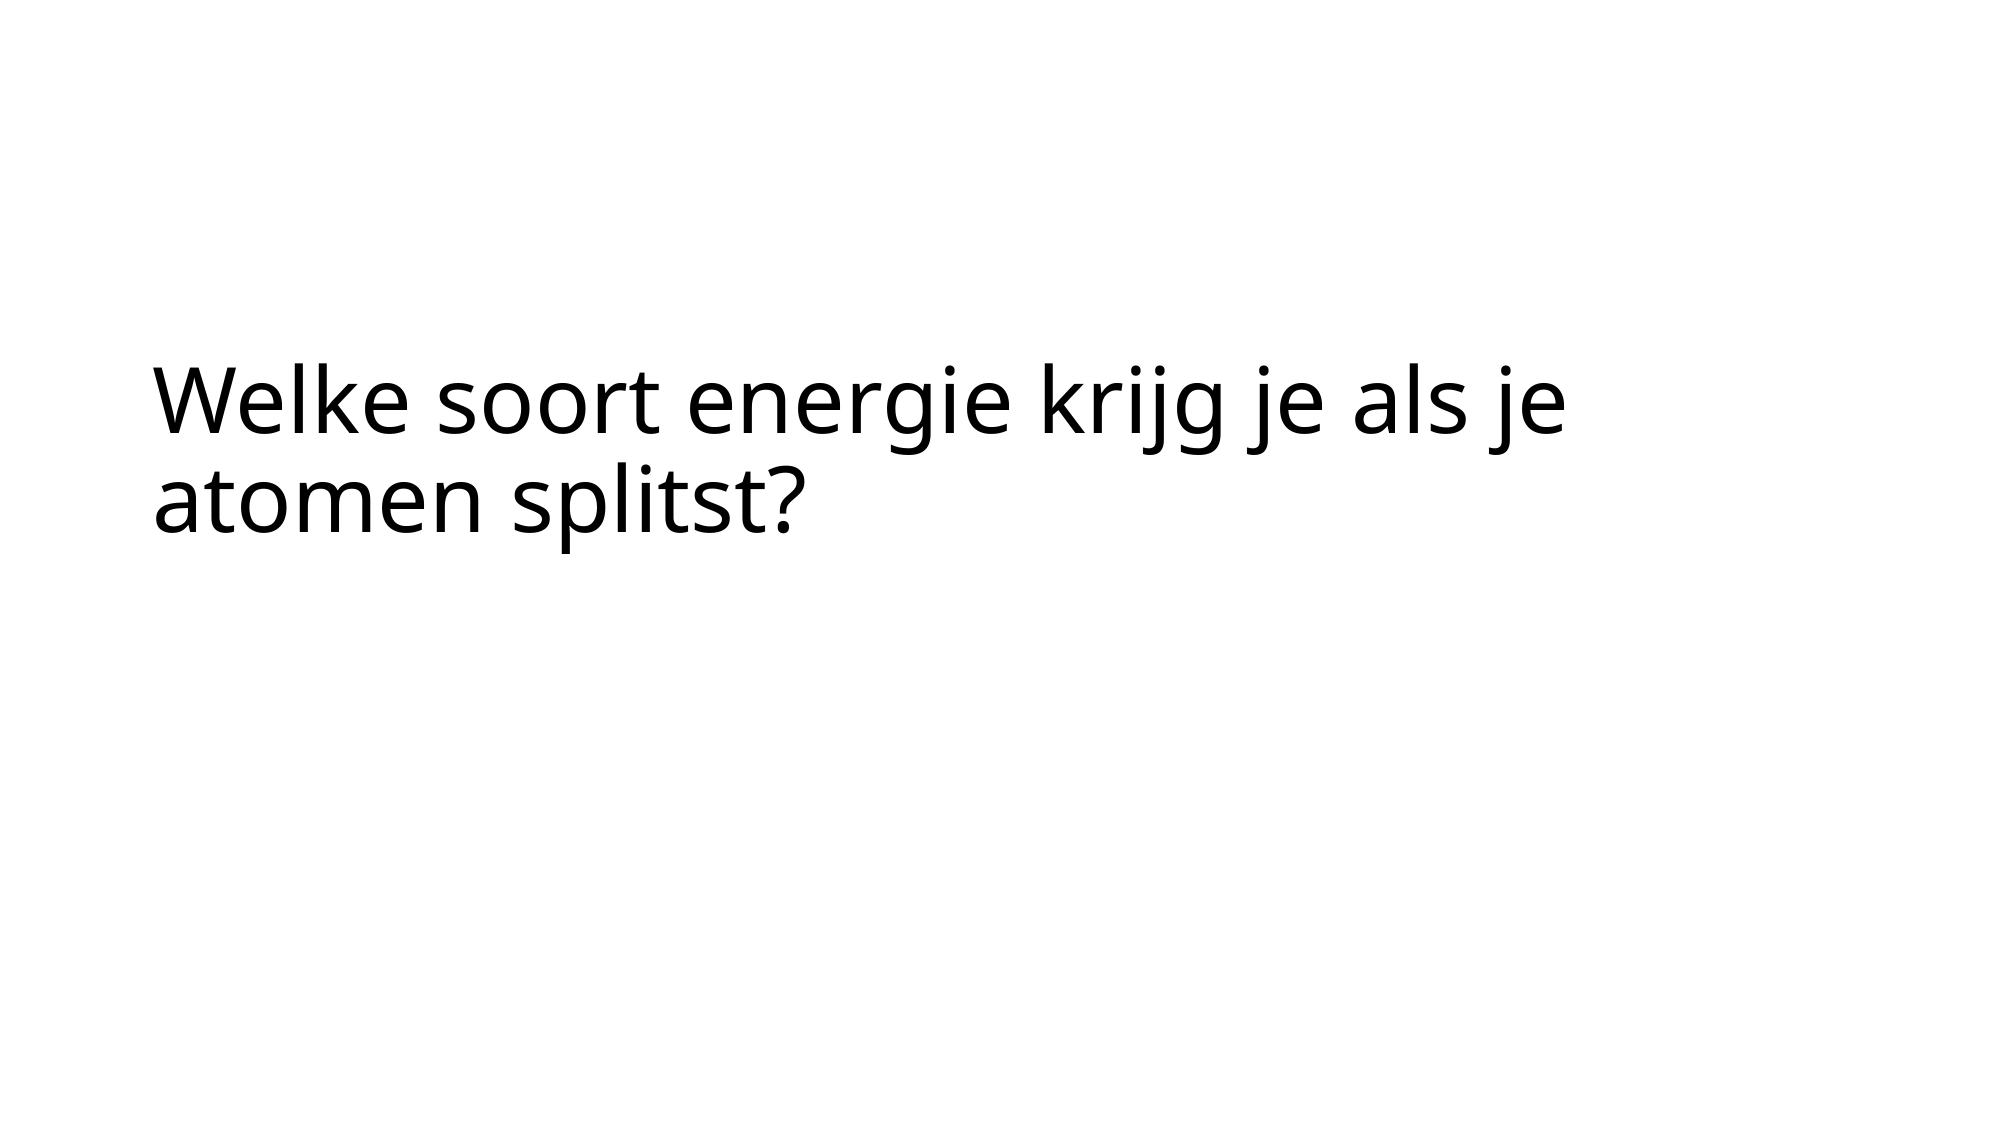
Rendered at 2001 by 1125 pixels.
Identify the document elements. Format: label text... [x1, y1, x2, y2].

title Welke soort energie krijg je als je atomen splitst? [137, 345, 1863, 563]
